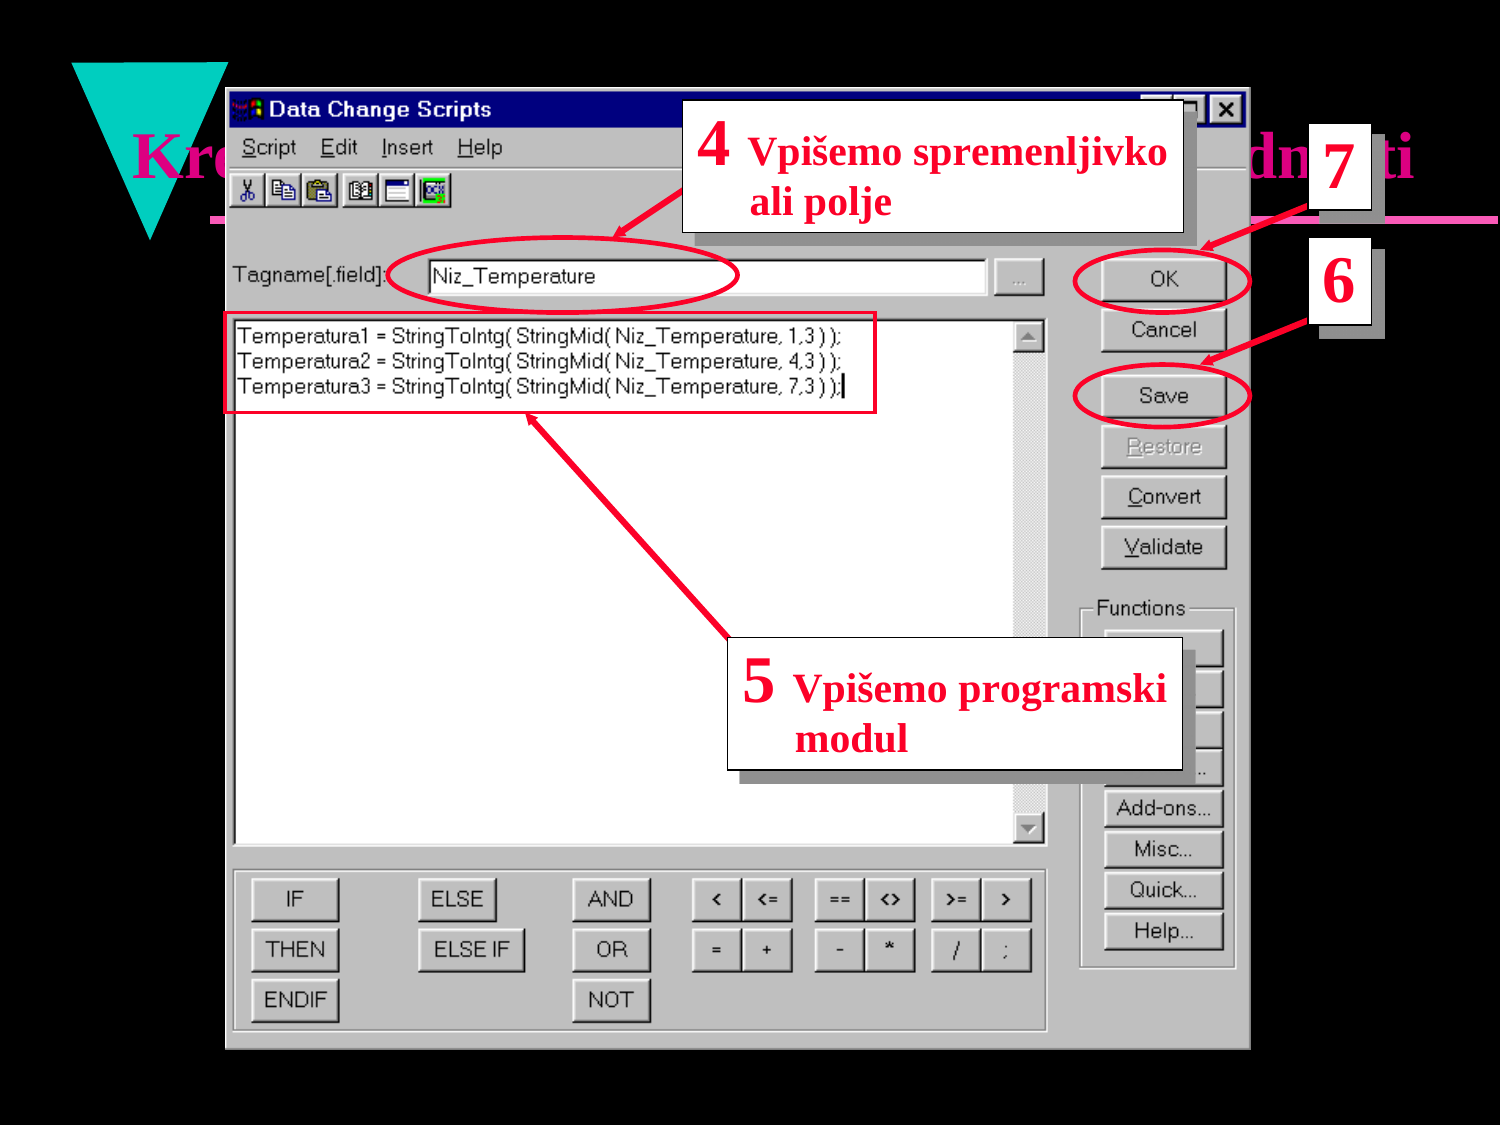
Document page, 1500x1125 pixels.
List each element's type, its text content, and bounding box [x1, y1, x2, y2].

text_box 7 [1308, 122, 1372, 211]
chart [1208, 233, 1251, 273]
text_box 6 [1308, 237, 1372, 325]
chart [227, 314, 873, 411]
text_box 4 Vpišemo spremenljivko ali polje [682, 99, 1184, 233]
chart [225, 87, 1251, 1050]
chart [391, 240, 735, 310]
title Kreiranje progr. mod. Sprememba vrednosti [117, 63, 1500, 251]
chart [1210, 348, 1251, 388]
chart [1078, 367, 1247, 424]
text_box 5 Vpišemo programski modul [727, 637, 1183, 770]
chart [1078, 253, 1247, 310]
